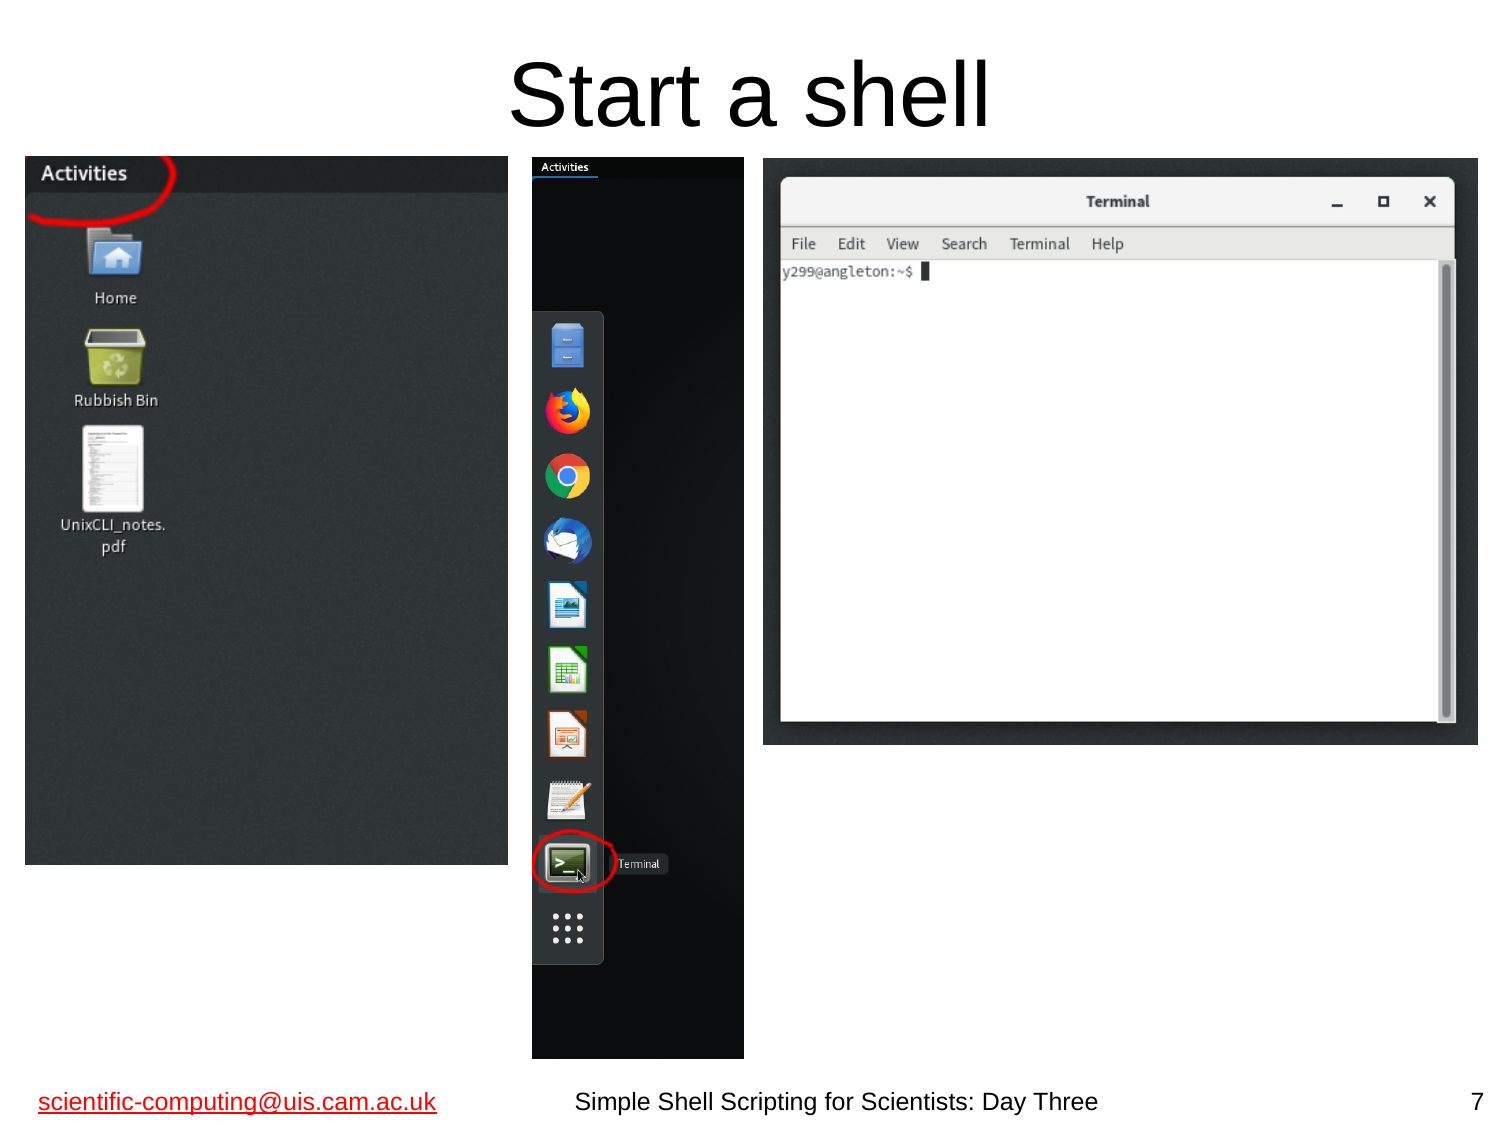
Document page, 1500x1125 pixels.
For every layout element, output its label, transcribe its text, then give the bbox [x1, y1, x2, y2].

picture [763, 158, 1478, 745]
picture [532, 157, 744, 1059]
picture [25, 156, 508, 866]
title Start a shell [112, 36, 1388, 155]
